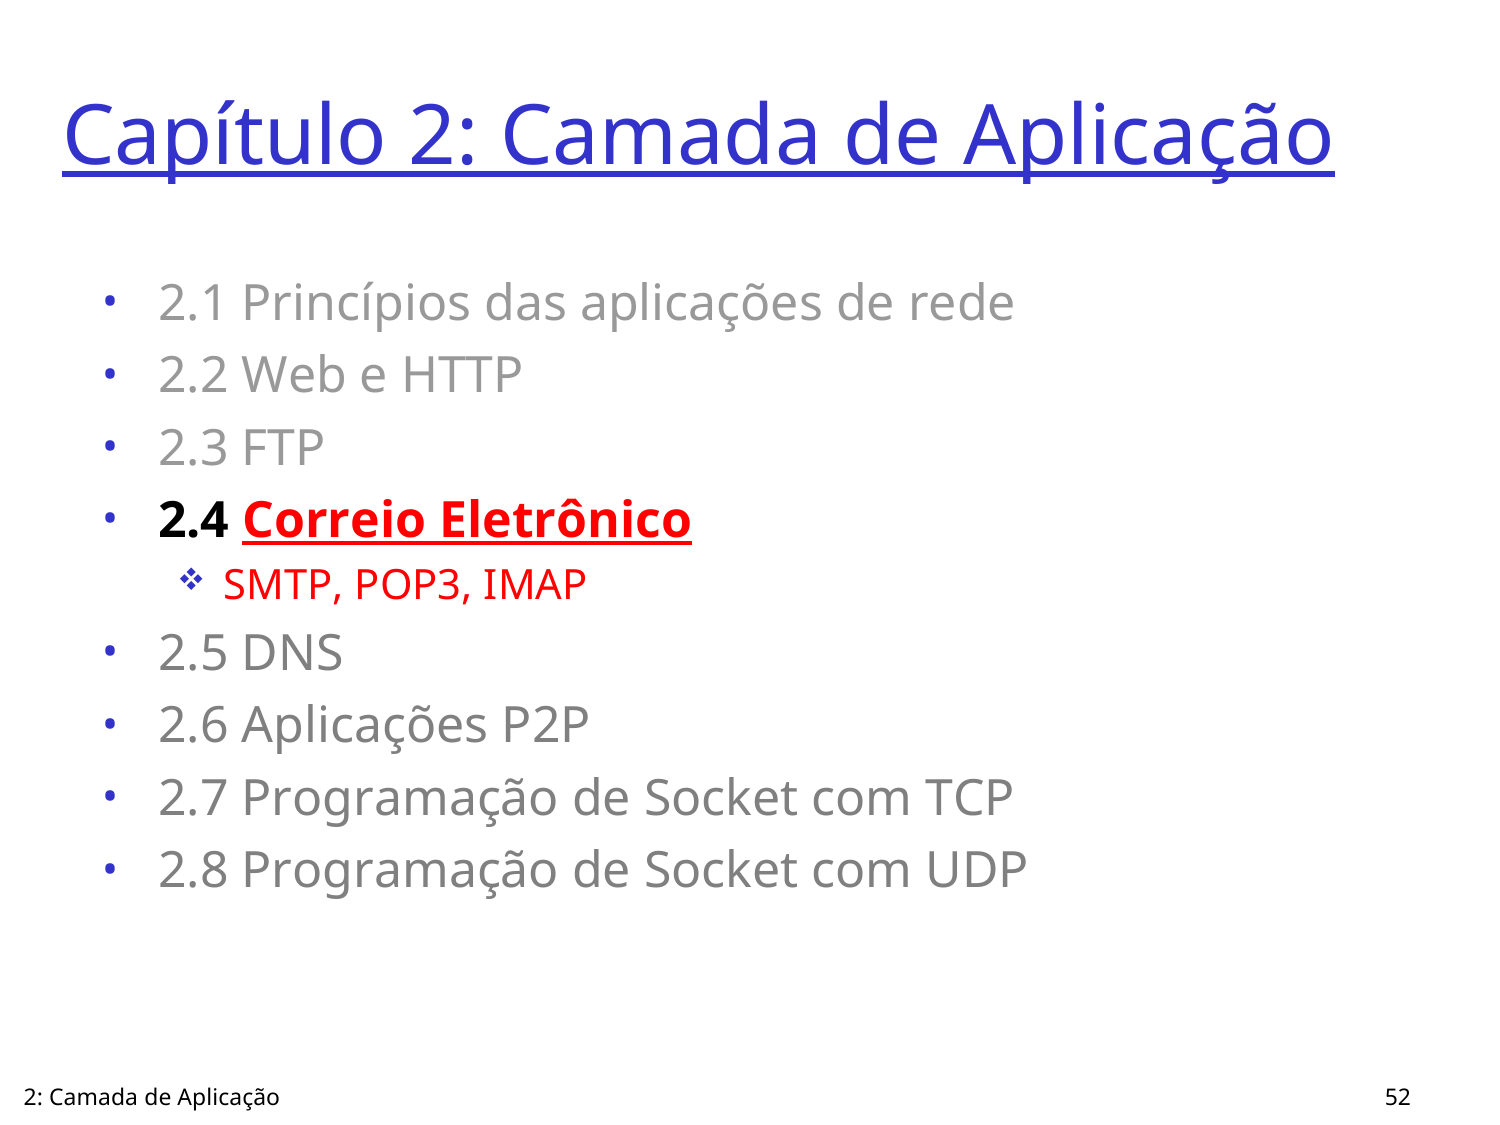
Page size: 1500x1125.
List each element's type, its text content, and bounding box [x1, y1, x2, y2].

list 2.1 Princípios das aplicações de rede 2.2 Web e HTTP 2.3 FTP 2.4 Correio Eletrônico SMTP, POP3, IMAP 2.5 DNS 2.6 Aplicações P2P 2.7 Programação de Socket com TCP 2.8 Programação de Socket com UDP [87, 262, 1443, 1026]
title Capítulo 2: Camada de Aplicação [47, 37, 1465, 225]
